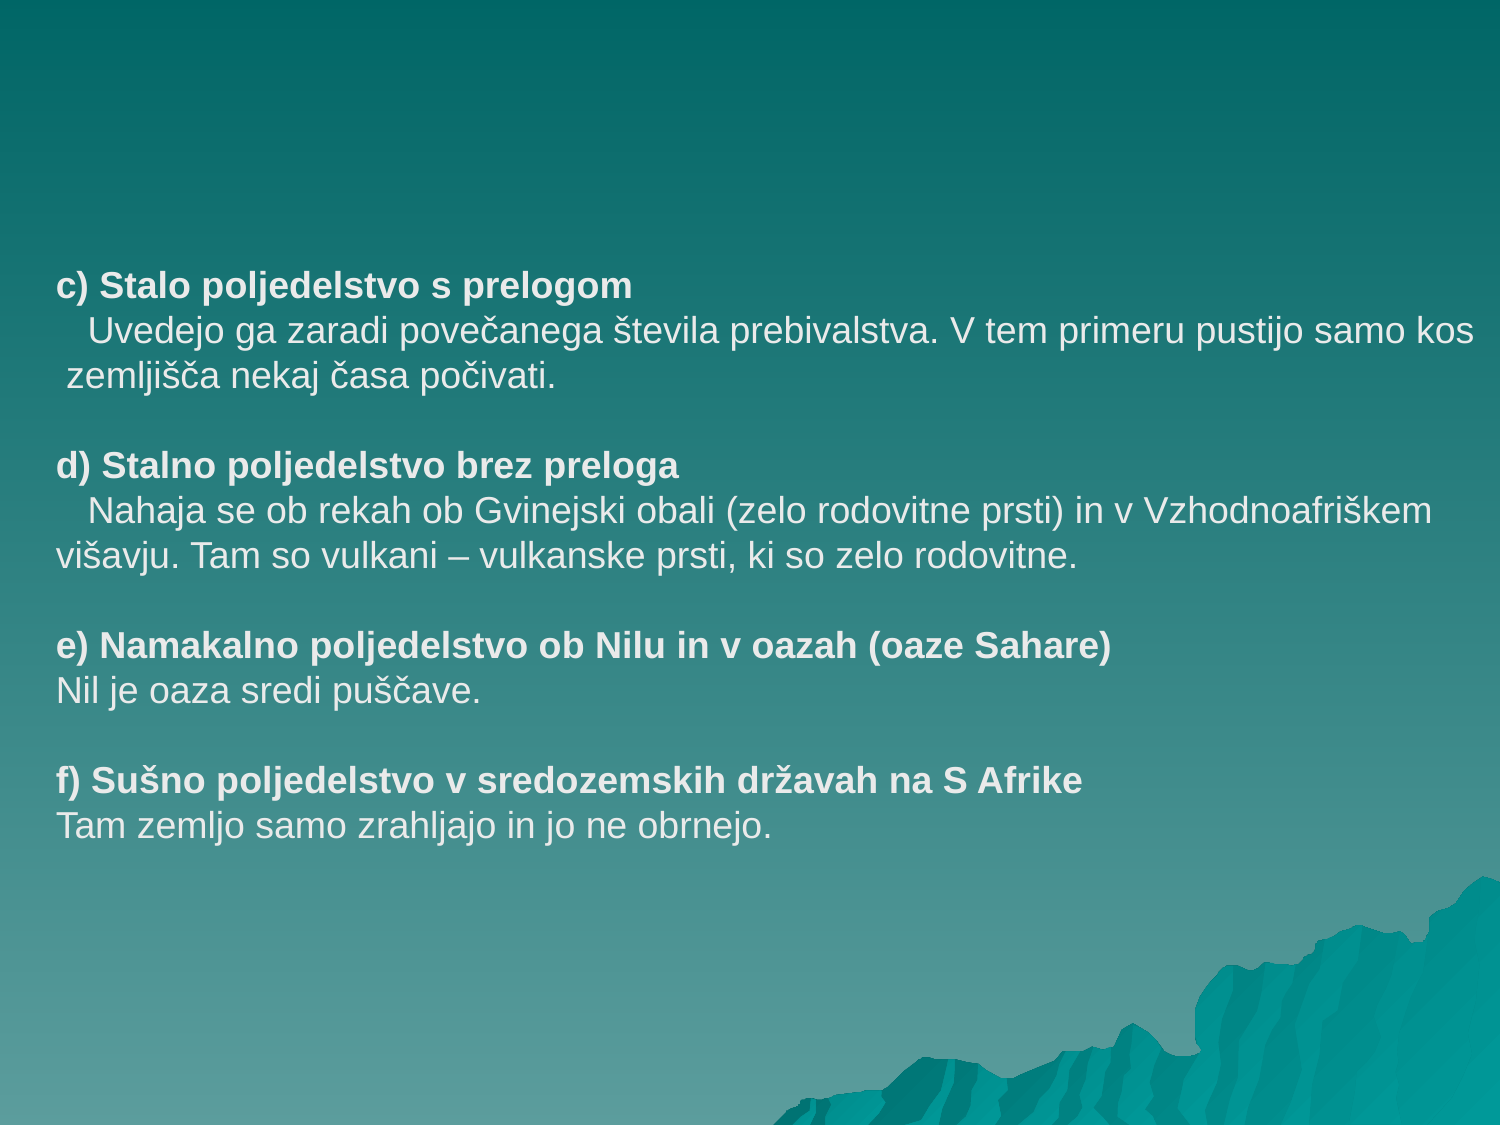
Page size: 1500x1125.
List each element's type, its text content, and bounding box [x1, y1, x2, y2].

text_box c) Stalo poljedelstvo s prelogom Uvedejo ga zaradi povečanega števila prebivalstva. V tem primeru pustijo samo kos zemljišča nekaj časa počivati. d) Stalno poljedelstvo brez preloga Nahaja se ob rekah ob Gvinejski obali (zelo rodovitne prsti) in v Vzhodnoafriškem višavju. Tam so vulkani – vulkanske prsti, ki so zelo rodovitne. e) Namakalno poljedelstvo ob Nilu in v oazah (oaze Sahare) Nil je oaza sredi puščave. f) Sušno poljedelstvo v sredozemskih državah na S Afrike Tam zemljo samo zrahljajo in jo ne obrnejo. [41, 208, 1500, 854]
